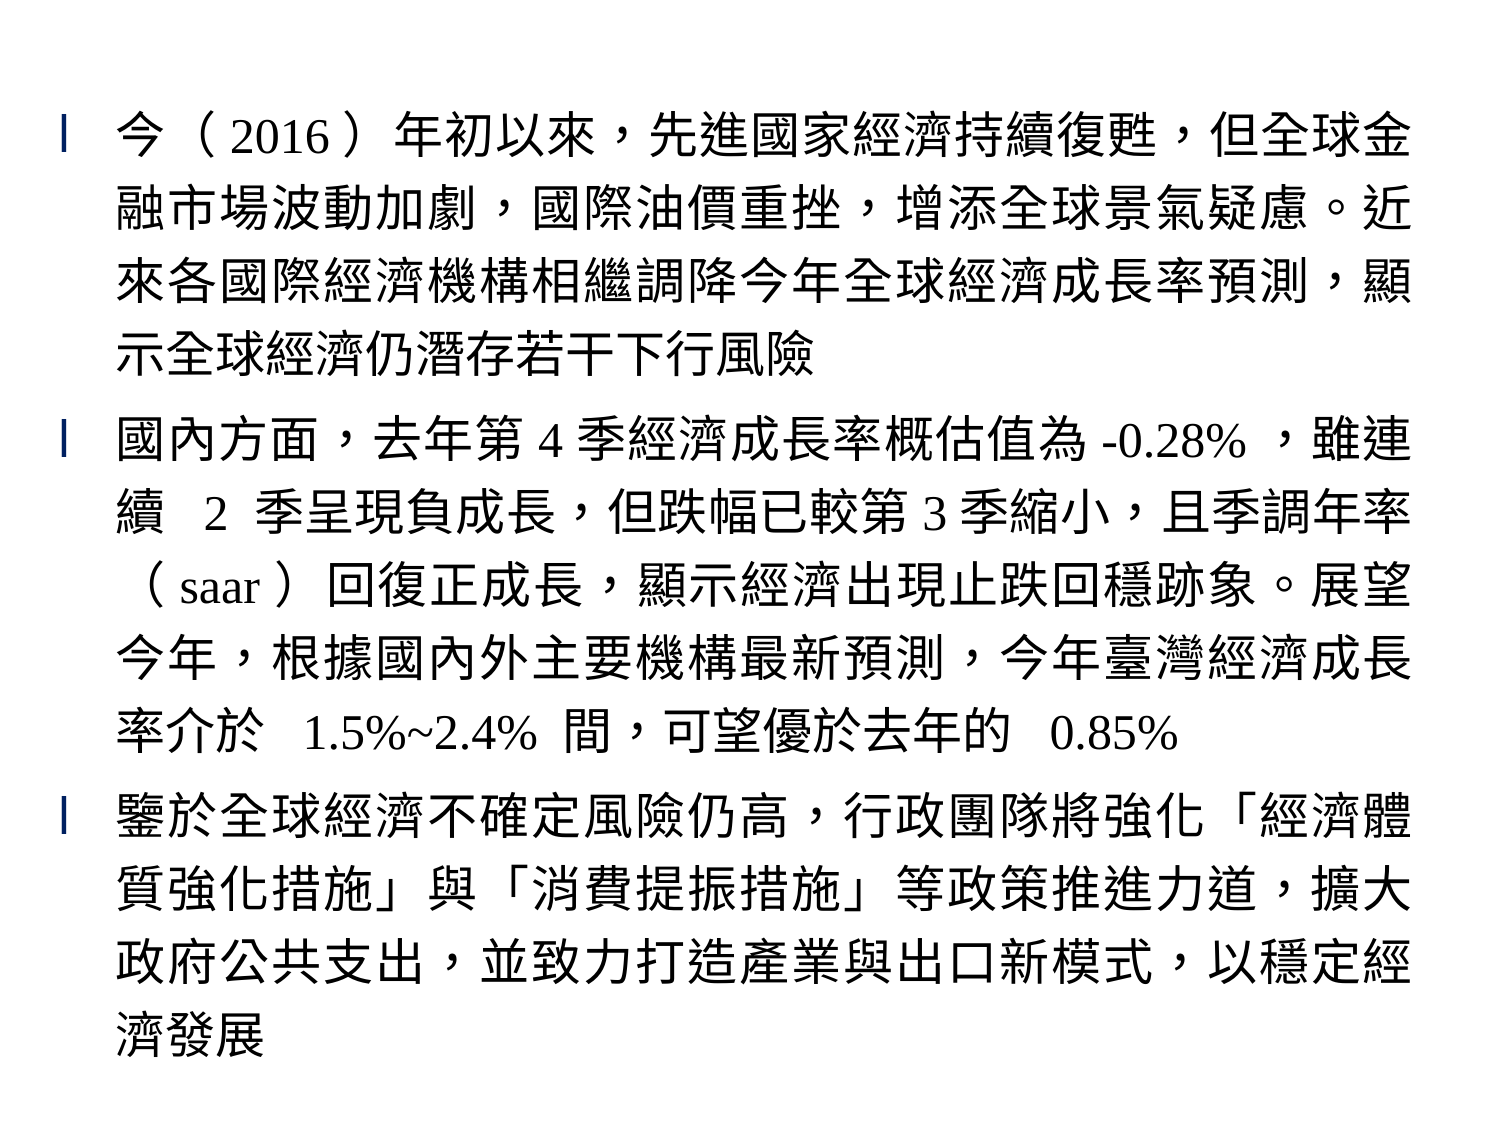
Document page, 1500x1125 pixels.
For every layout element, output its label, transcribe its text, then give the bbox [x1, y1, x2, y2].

text_box 今（2016）年初以來，先進國家經濟持續復甦，但全球金融市場波動加劇，國際油價重挫，增添全球景氣疑慮。近來各國際經濟機構相繼調降今年全球經濟成長率預測，顯示全球經濟仍潛存若干下行風險 國內方面，去年第4季經濟成長率概估值為-0.28%，雖連續 2 季呈現負成長，但跌幅已較第3季縮小，且季調年率（saar）回復正成長，顯示經濟出現止跌回穩跡象。展望今年，根據國內外主要機構最新預測，今年臺灣經濟成長率介於 1.5%~2.4% 間，可望優於去年的 0.85% 鑒於全球經濟不確定風險仍高，行政團隊將強化「經濟體質強化措施」與「消費提振措施」等政策推進力道，擴大政府公共支出，並致力打造產業與出口新模式，以穩定經濟發展 [0, 41, 1477, 1040]
